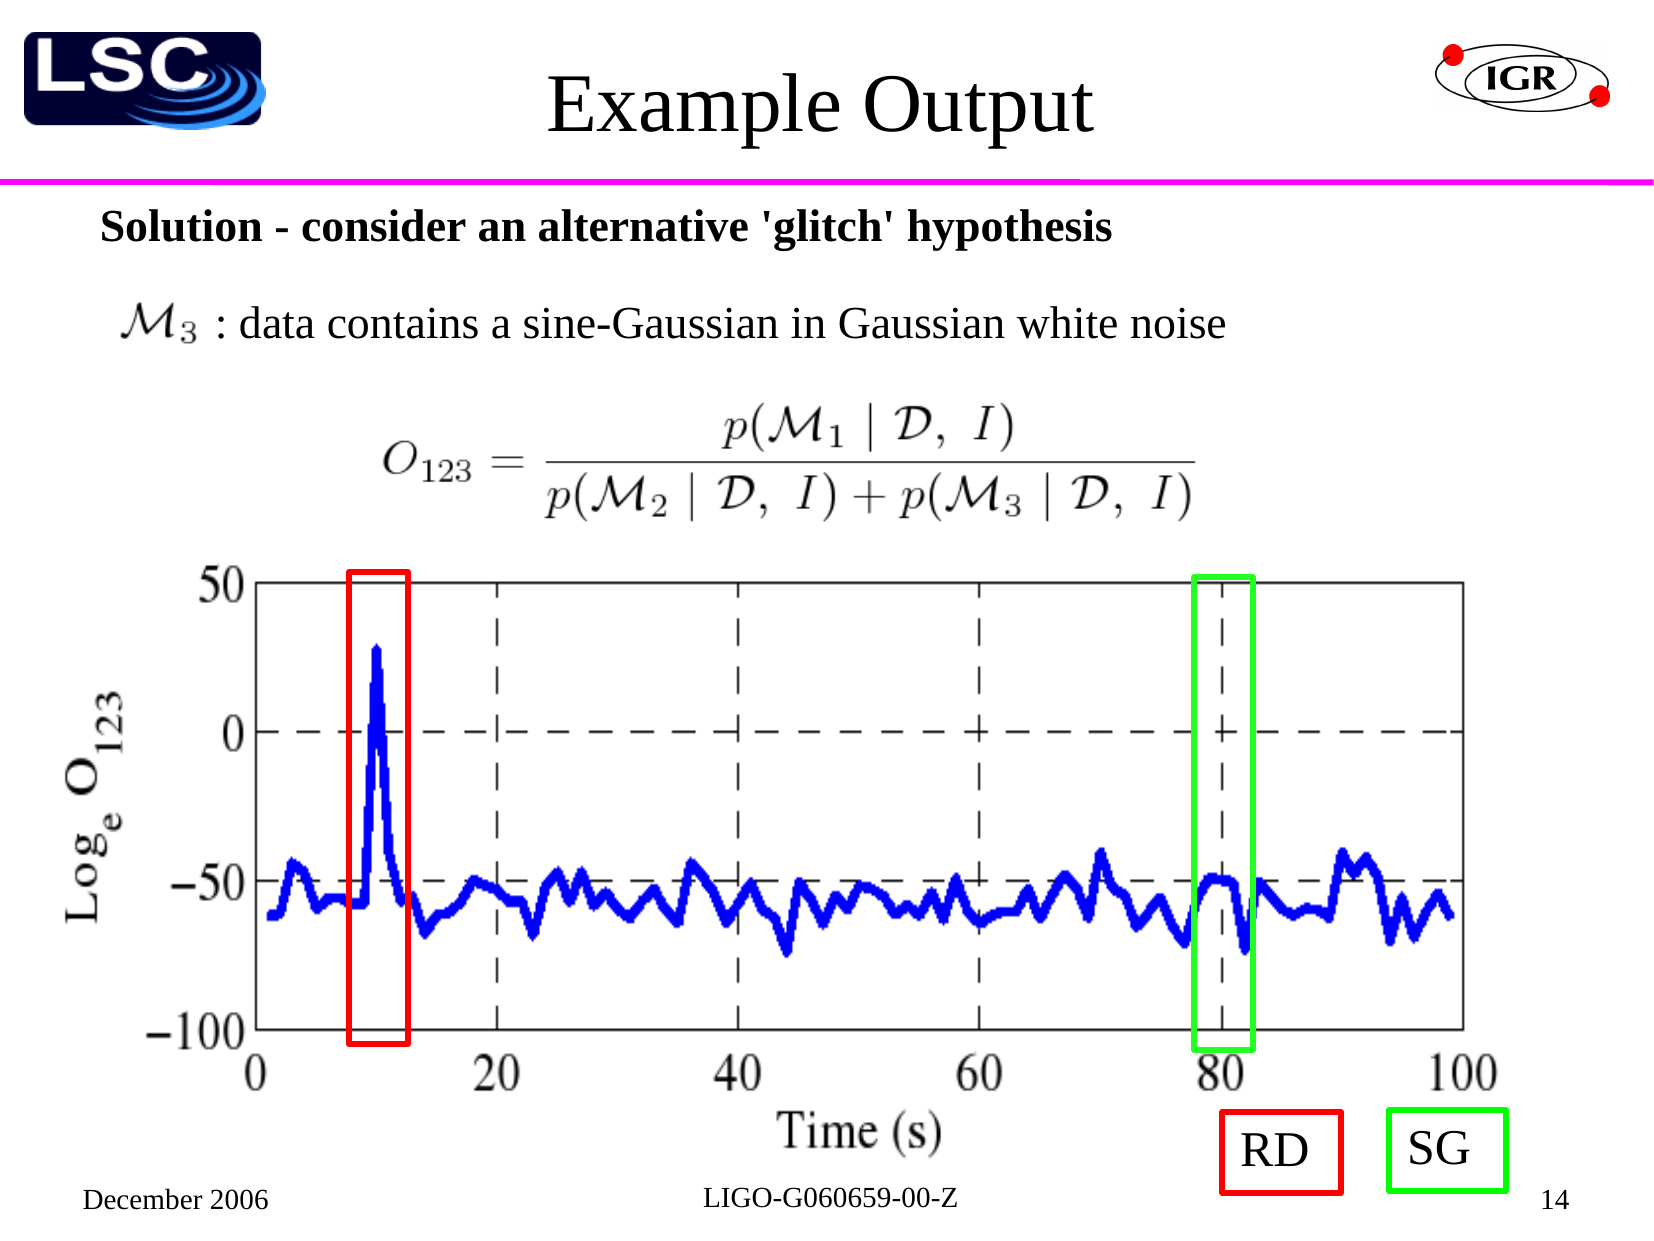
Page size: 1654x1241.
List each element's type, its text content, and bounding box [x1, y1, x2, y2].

picture [24, 32, 76, 130]
picture [1565, 44, 1610, 112]
picture [48, 525, 1518, 1176]
title Example Output [76, 0, 1565, 207]
picture [118, 295, 202, 350]
list Solution - consider an alternative 'glitch' hypothesis : data contains a sine-Gaussian in Gaussian white noise [82, 183, 1571, 1070]
text_box RD [1222, 1111, 1341, 1193]
picture [374, 389, 1238, 531]
text_box SG [1389, 1110, 1506, 1192]
